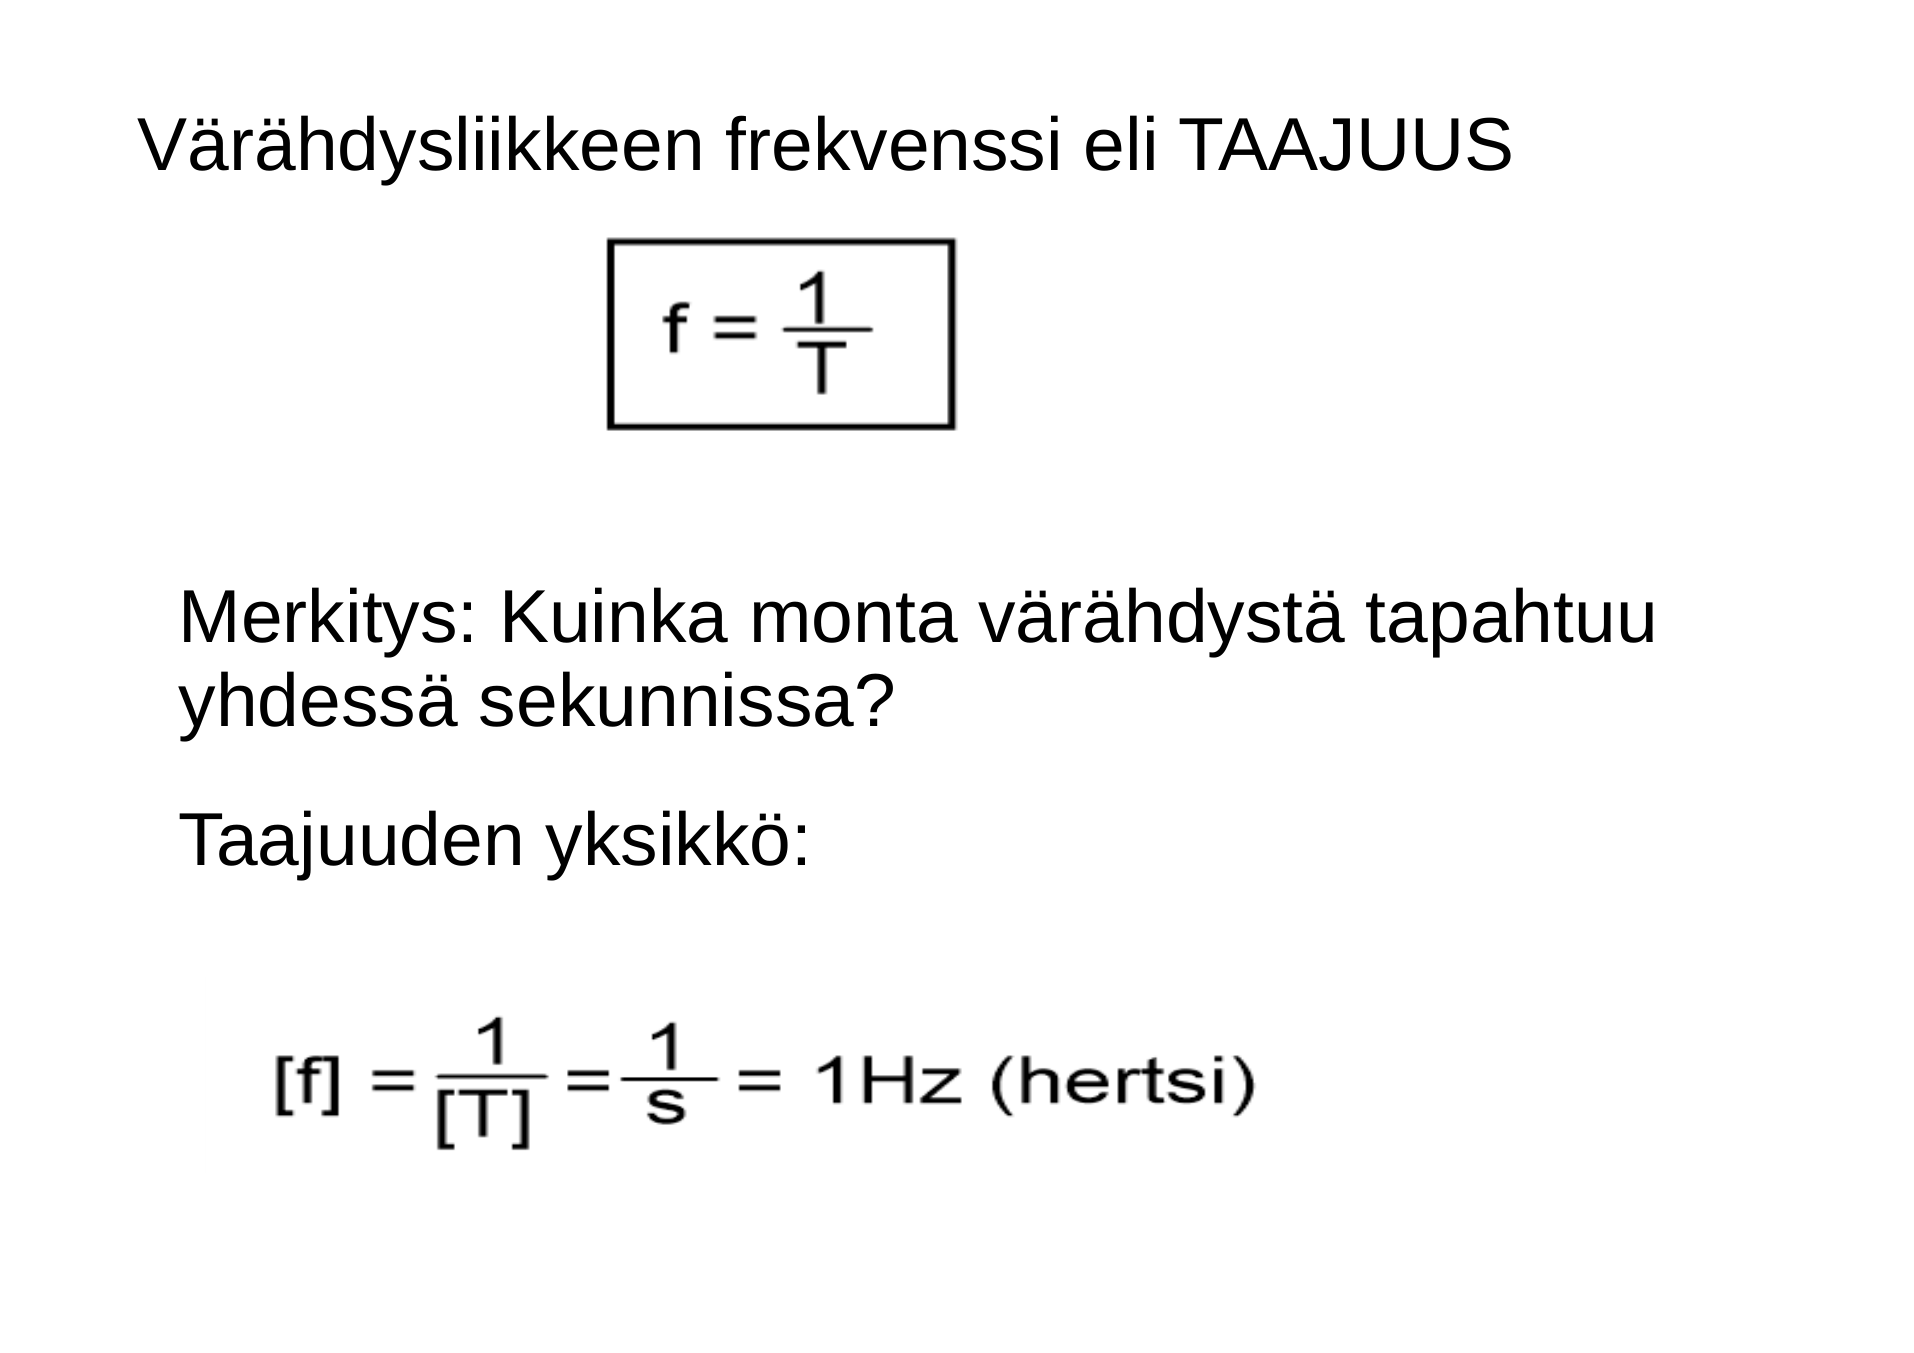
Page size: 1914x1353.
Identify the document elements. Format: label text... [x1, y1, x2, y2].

picture [204, 977, 1348, 1173]
text_box Värähdysliikkeen frekvenssi eli TAAJUUS [122, 95, 1846, 207]
text_box Merkitys: Kuinka monta värähdystä tapahtuu yhdessä sekunnissa? Taajuuden yksikkö: [163, 566, 1846, 919]
picture [574, 203, 1004, 451]
